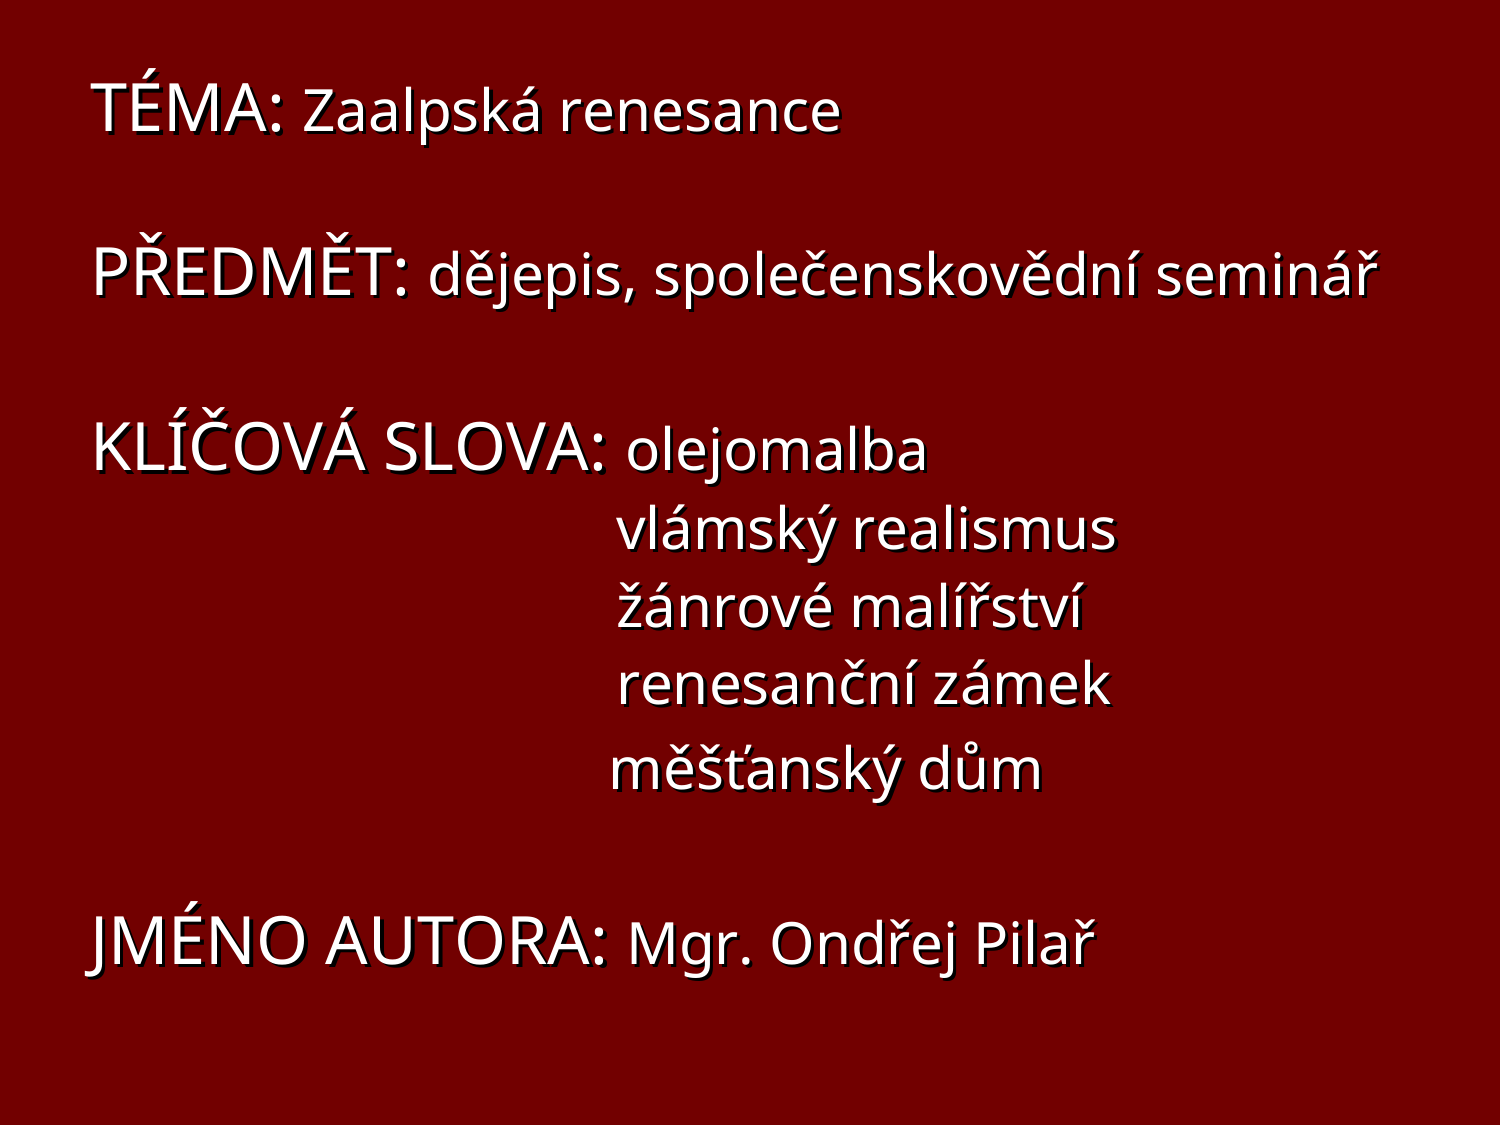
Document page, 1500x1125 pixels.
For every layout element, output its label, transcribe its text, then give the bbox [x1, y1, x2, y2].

title [75, 0, 1426, 109]
list TÉMA: Zaalpská renesance PŘEDMĚT: dějepis, společenskovědní seminář KLÍČOVÁ SLOVA: olejomalba vlámský realismus žánrové malířství renesanční zámek měšťanský dům JMÉNO AUTORA: Mgr. Ondřej Pilař [75, 109, 1426, 1064]
